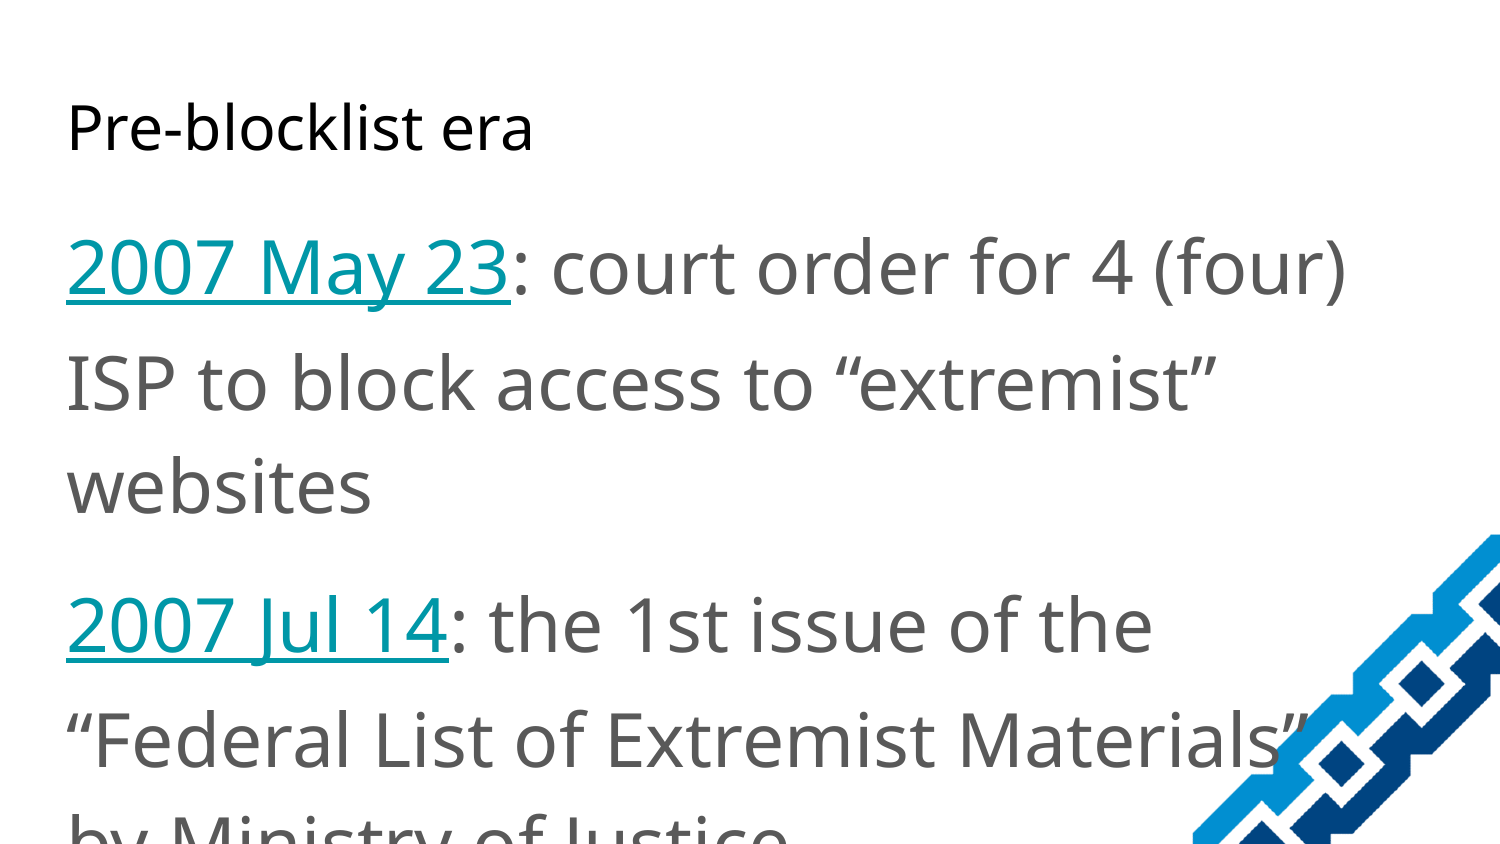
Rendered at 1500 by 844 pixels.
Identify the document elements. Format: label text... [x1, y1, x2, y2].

list 2007 May 23: court order for 4 (four) ISP to block access to “extremist” websites 2007 Jul 14: the 1st issue of the “Federal List of Extremist Materials” by Ministry of Justice [51, 189, 1449, 750]
picture [269, 836, 289, 844]
picture [302, 750, 321, 762]
picture [80, 836, 100, 844]
picture [0, 0, 1500, 844]
picture [524, 750, 547, 762]
picture [484, 836, 505, 844]
title Pre-blocklist era [51, 72, 1449, 167]
picture [215, 826, 222, 844]
picture [1195, 750, 1214, 762]
picture [181, 825, 189, 844]
picture [185, 750, 207, 762]
picture [1220, 564, 1500, 844]
picture [987, 750, 993, 757]
picture [760, 835, 779, 844]
picture [1034, 750, 1053, 762]
